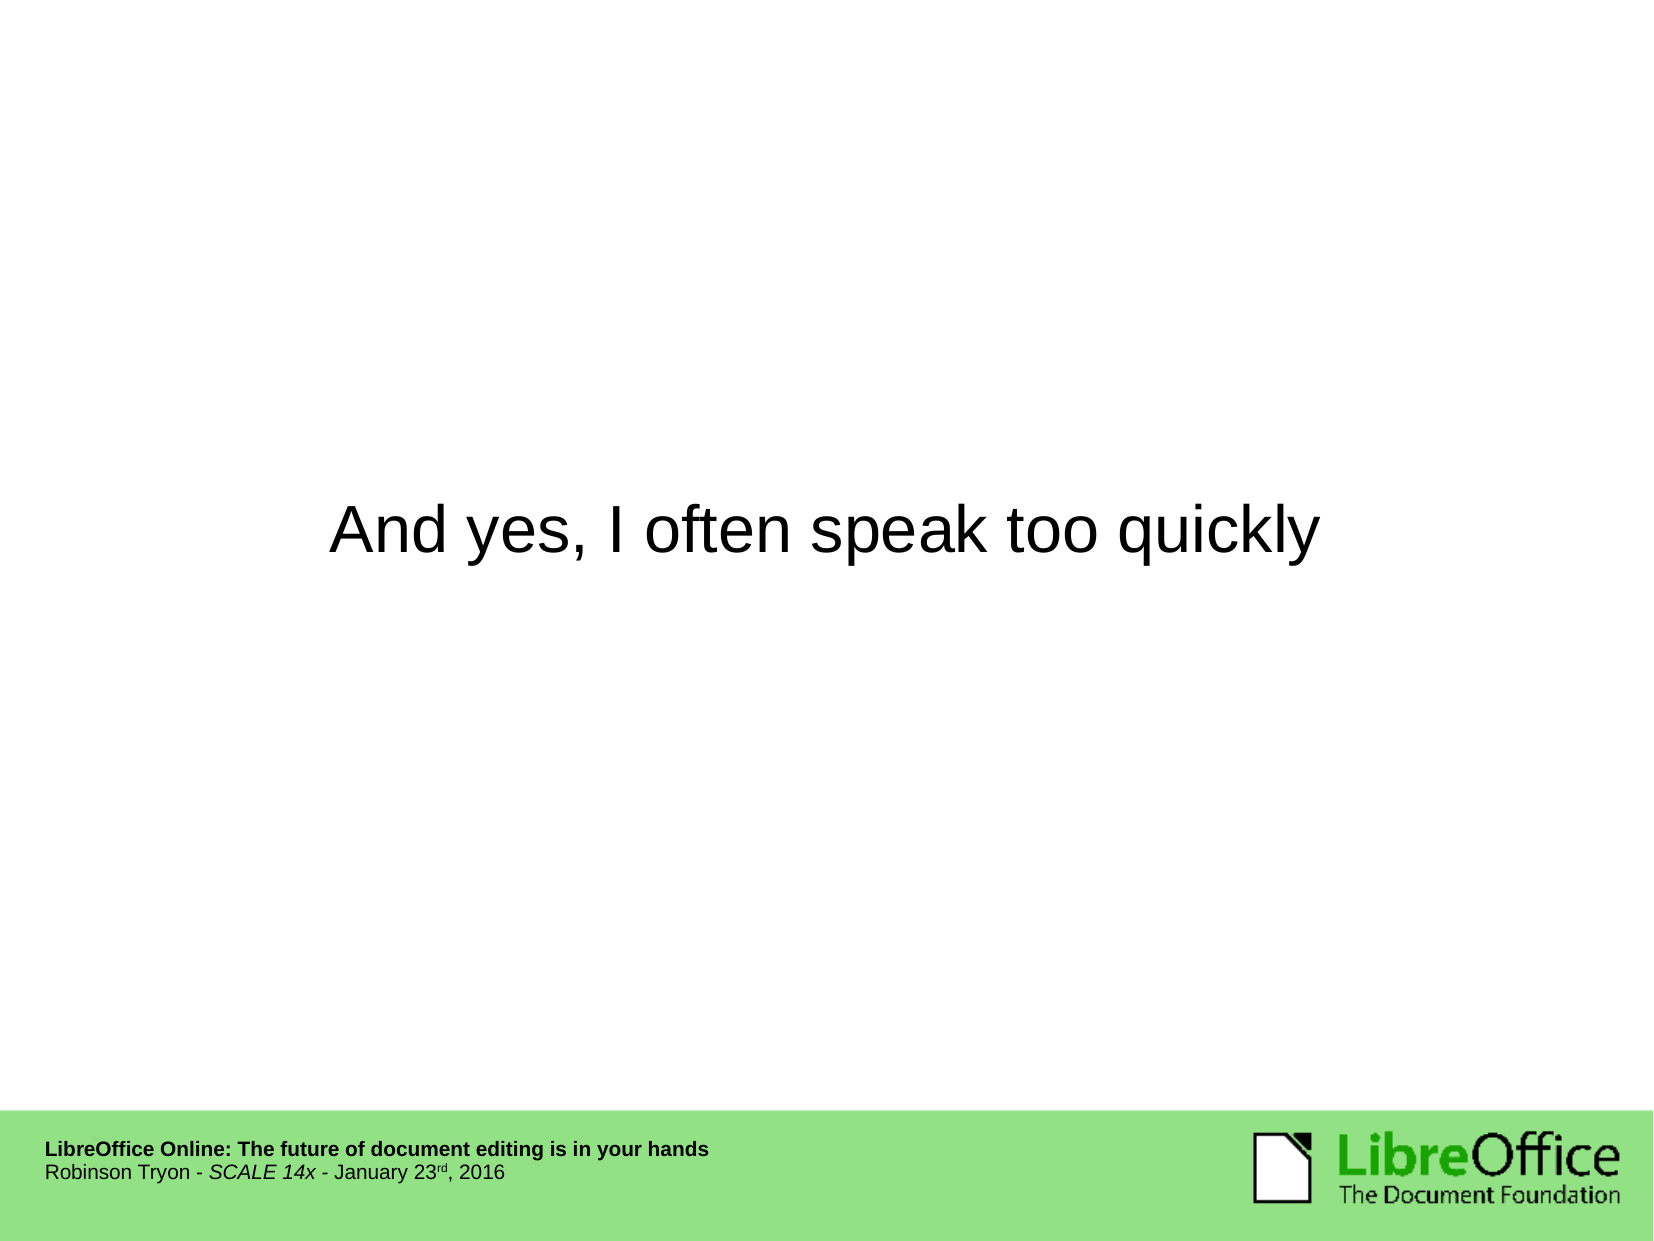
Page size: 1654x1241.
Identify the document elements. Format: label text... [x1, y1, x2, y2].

subtitle And yes, I often speak too quickly [82, 49, 1571, 1010]
picture [0, 0, 1654, 1241]
